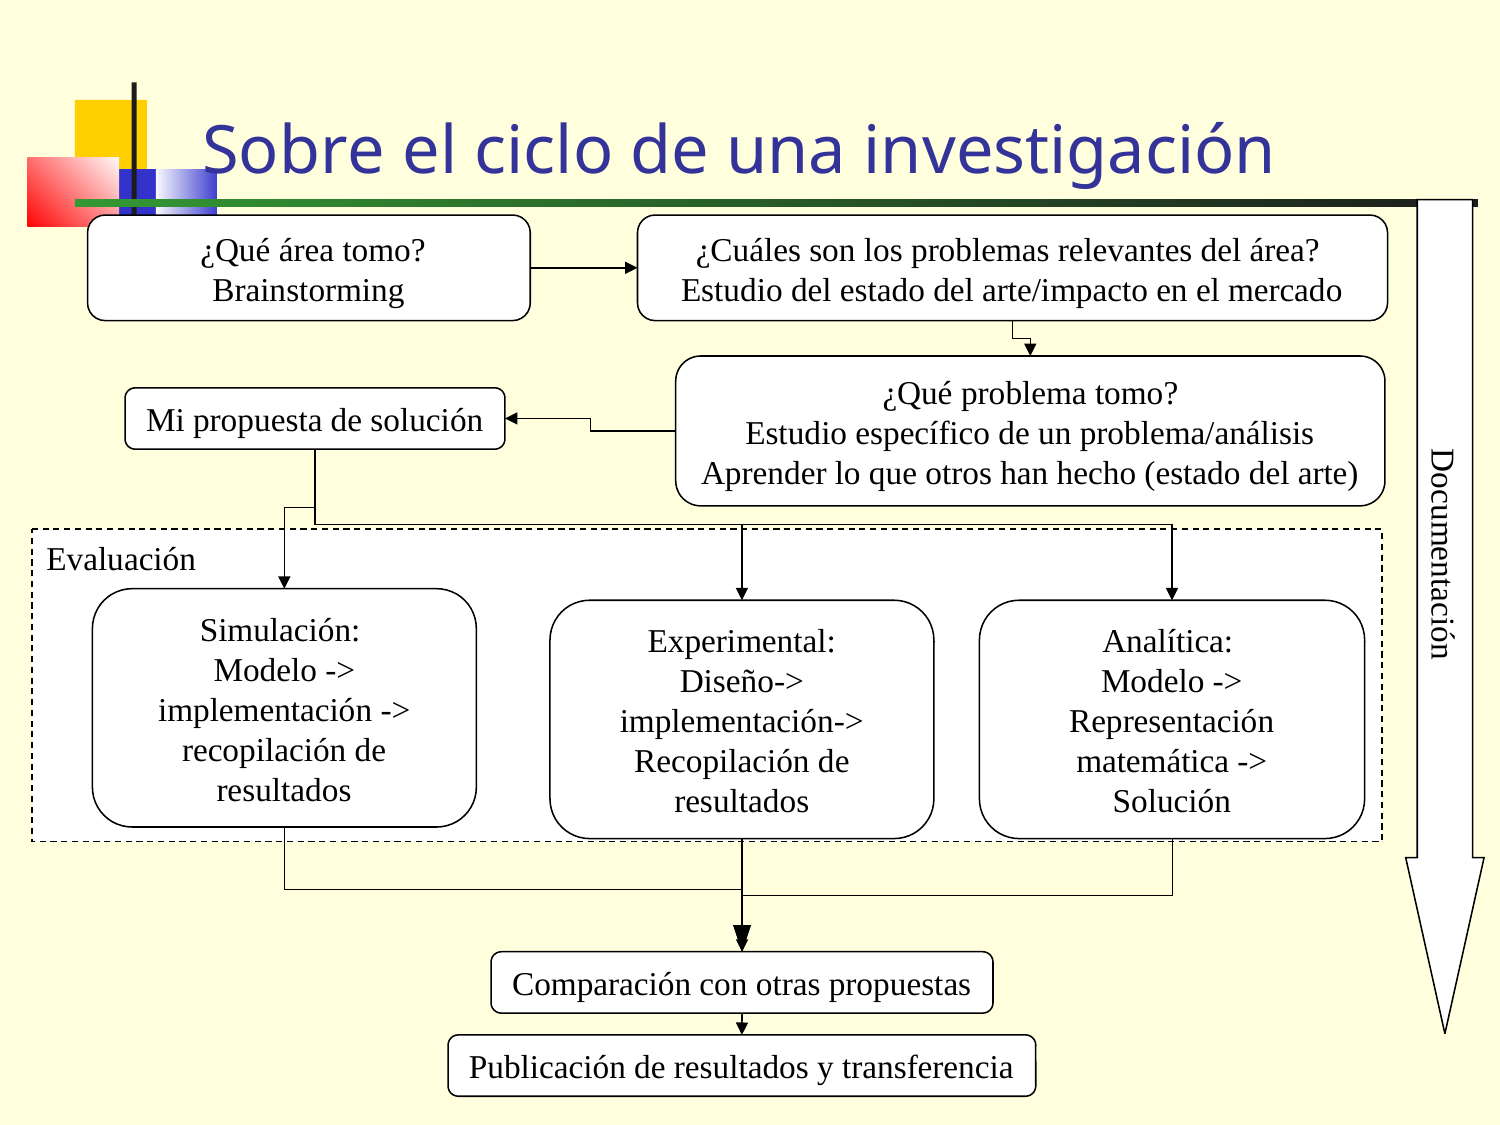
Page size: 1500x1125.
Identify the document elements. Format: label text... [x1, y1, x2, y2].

text_box Evaluación [31, 529, 284, 842]
text_box Evaluación [743, 529, 1172, 842]
text_box Experimental: Diseño-> implementación-> Recopilación de resultados [549, 600, 934, 839]
title Sobre el ciclo de una investigación [187, 37, 1466, 201]
text_box ¿Cuáles son los problemas relevantes del área? Estudio del estado del arte/impacto en el mercado [637, 215, 1388, 321]
text_box Simulación: Modelo -> implementación -> recopilación de resultados [92, 588, 477, 828]
text_box Evaluación [285, 529, 741, 842]
text_box Mi propuesta de solución [125, 387, 505, 450]
text_box ¿Qué área tomo?Brainstorming [87, 215, 531, 321]
text_box Documentación [1405, 199, 1485, 1034]
text_box Publicación de resultados y transferencia [448, 1034, 1036, 1097]
text_box Analítica: Modelo -> Representación matemática -> Solución [979, 600, 1365, 839]
text_box Evaluación [1173, 529, 1382, 842]
text_box Comparación con otras propuestas [491, 951, 994, 1014]
text_box ¿Qué problema tomo? Estudio específico de un problema/análisis Aprender lo que otros han hecho (estado del arte) [675, 355, 1385, 506]
